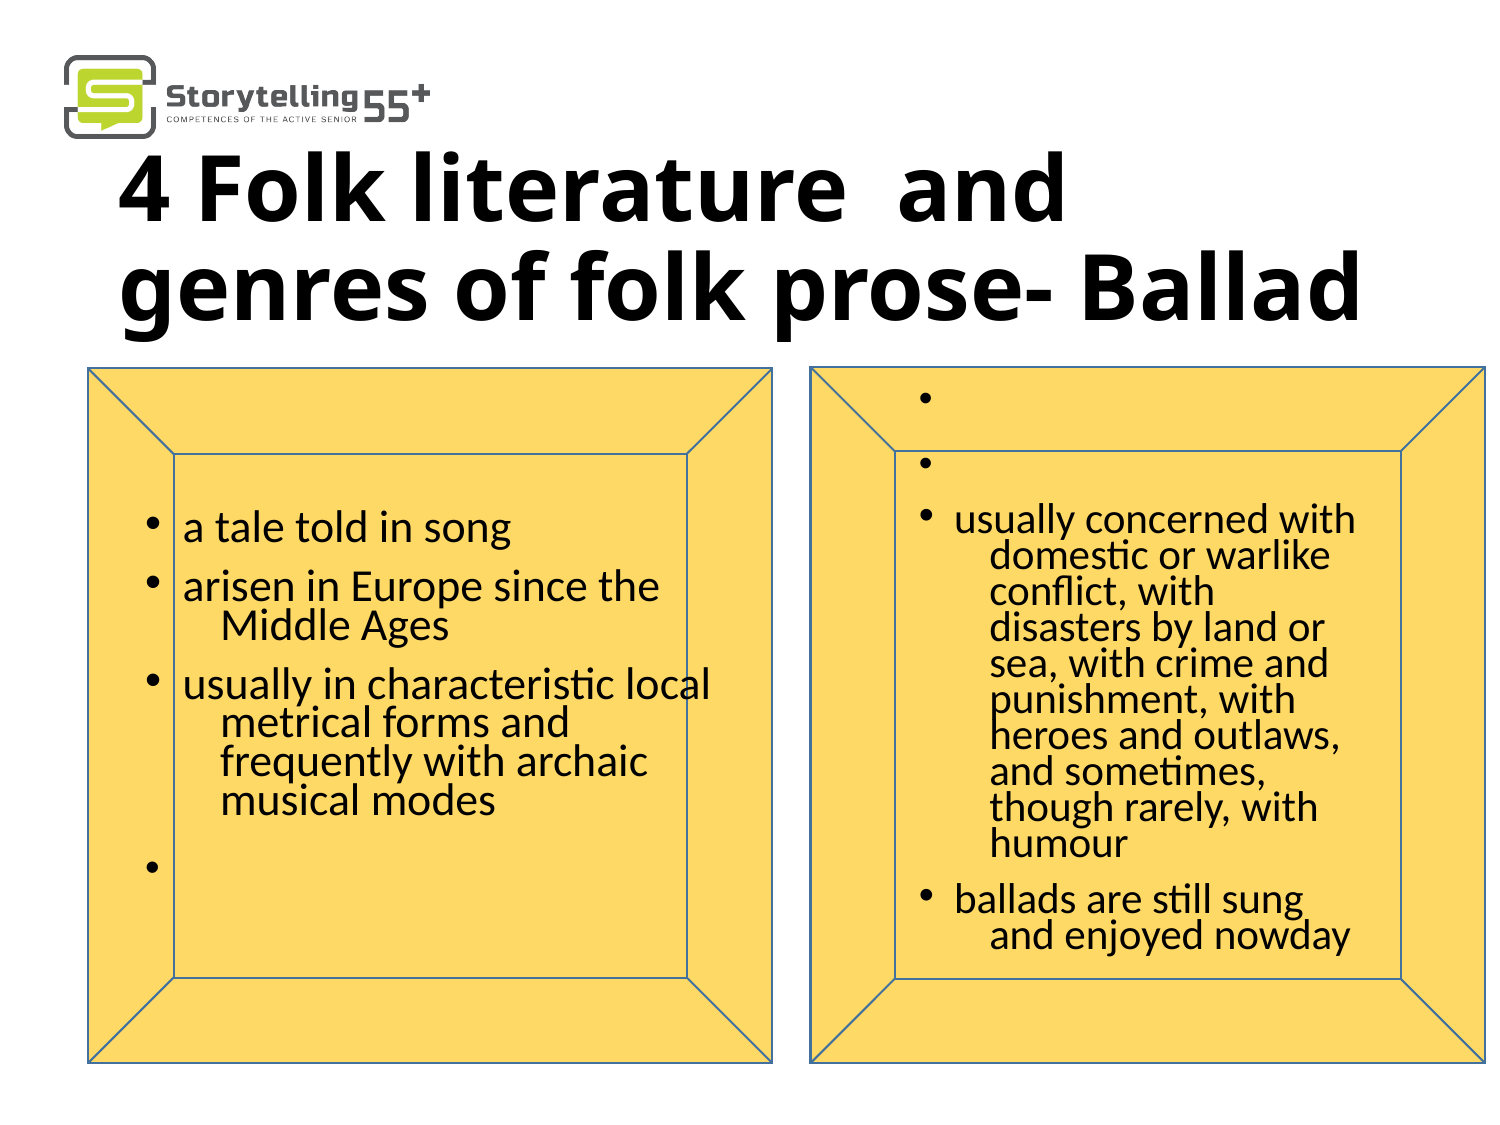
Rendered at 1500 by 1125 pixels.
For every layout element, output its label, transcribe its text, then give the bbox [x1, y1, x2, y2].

list usually concerned with domestic or warlike conflict, with disasters by land or sea, with crime and punishment, with heroes and outlaws, and sometimes, though rarely, with humour ballads are still sung and enjoyed nowday [903, 367, 1373, 975]
list a tale told in song arisen in Europe since the Middle Ages usually in characteristic local metrical forms and frequently with archaic musical modes [130, 433, 731, 1079]
picture [64, 55, 430, 139]
text_box [88, 368, 773, 1064]
text_box [810, 367, 1486, 1064]
title 4 Folk literature and genres of folk prose- Ballad [103, 59, 1397, 423]
